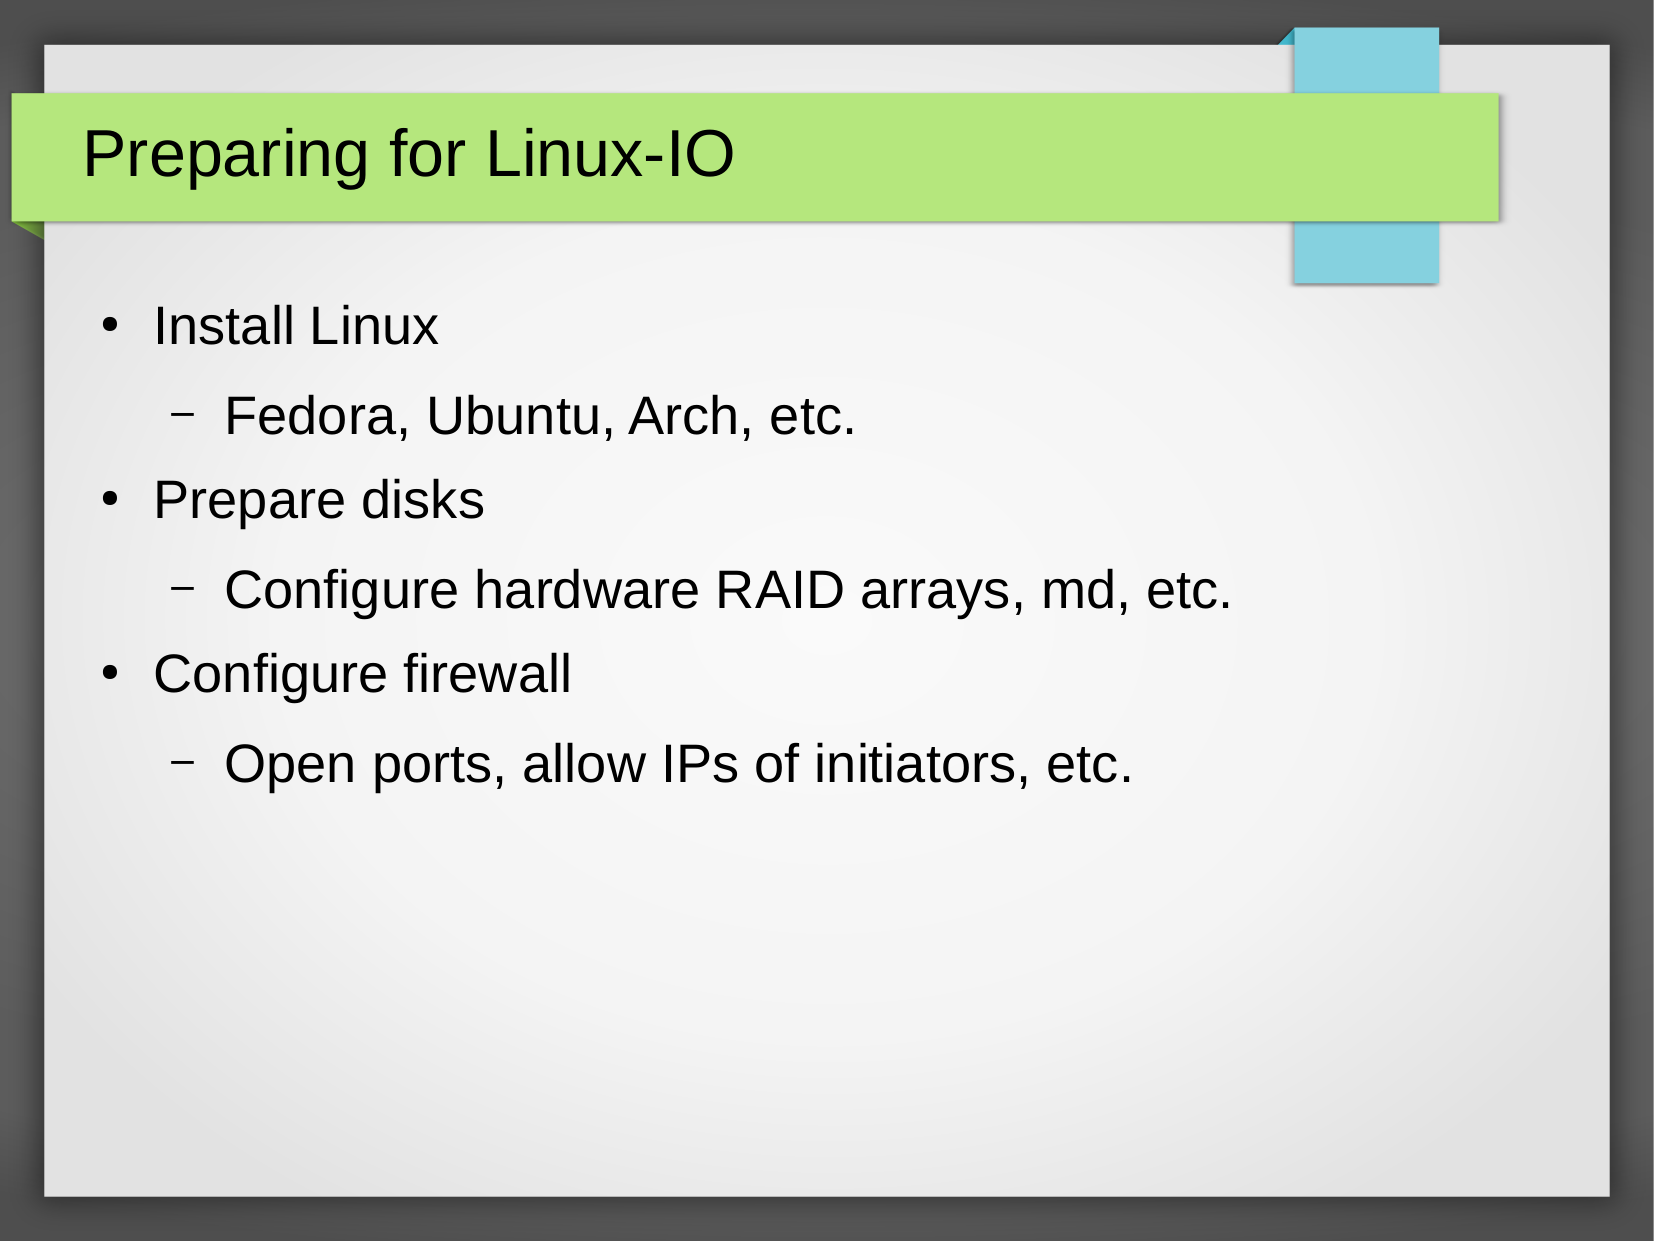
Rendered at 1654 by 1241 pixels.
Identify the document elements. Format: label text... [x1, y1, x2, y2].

title Preparing for Linux-IO [82, 94, 1264, 213]
list Install Linux Fedora, Ubuntu, Arch, etc. Prepare disks Configure hardware RAID arrays, md, etc. Configure firewall Open ports, allow IPs of initiators, etc. [82, 295, 1571, 1015]
picture [0, 0, 1654, 1241]
